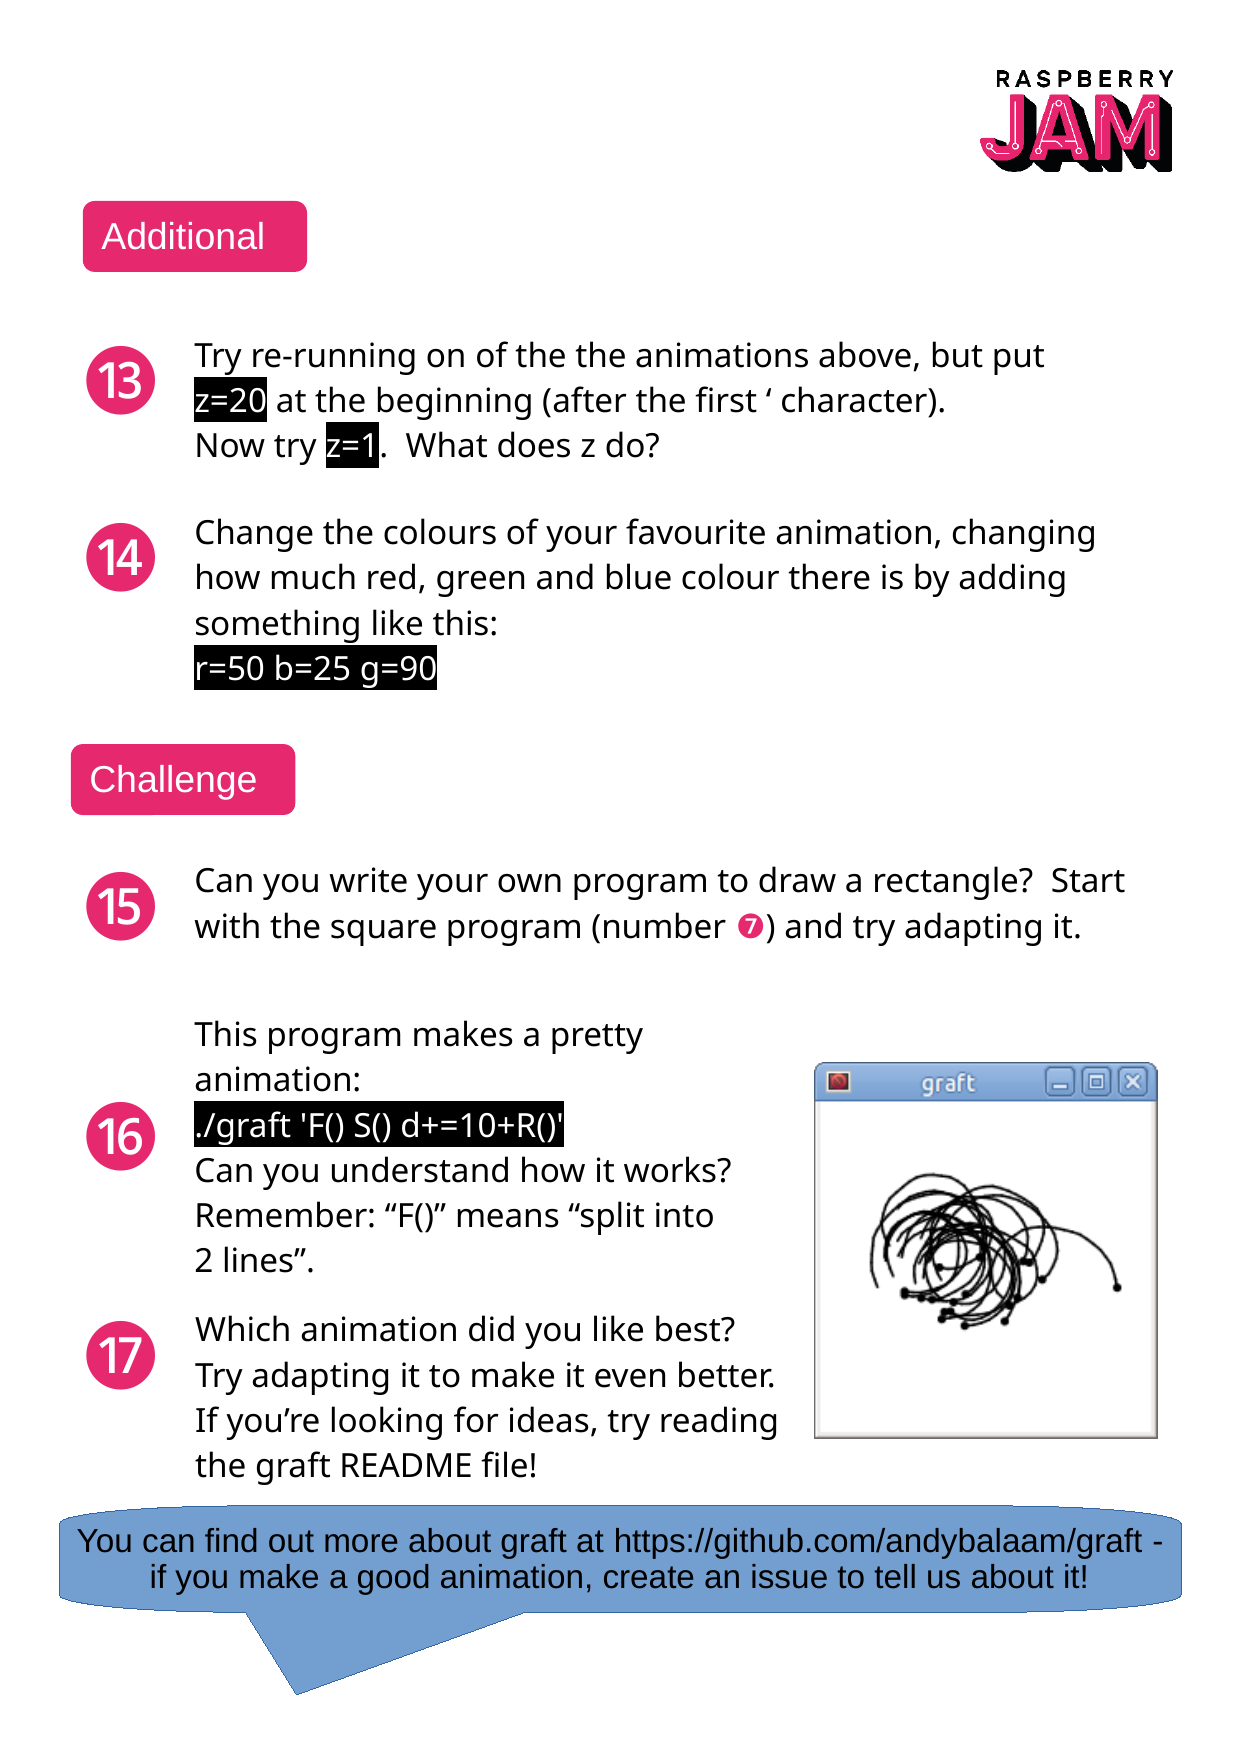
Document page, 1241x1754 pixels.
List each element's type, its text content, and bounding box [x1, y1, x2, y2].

text_box ⓭ [64, 279, 180, 457]
text_box ⓮ [64, 457, 180, 643]
text_box ⓰ [64, 1035, 179, 1222]
text_box Can you write your own program to draw a rectangle? Start with the square program (number ❼) and try adapting it. [179, 850, 1188, 999]
text_box Change the colours of your favourite animation, changing how much red, green and blue colour there is by adding something like this: r=50 b=25 g=90 [179, 501, 1188, 671]
text_box You can find out more about graft at https://github.com/andybalaam/graft - if you make a good animation, create an issue to tell us about it! [59, 1505, 1182, 1695]
text_box This program makes a pretty animation: ./graft 'F() S() d+=10+R()' Can you understand how it works? Remember: “F()” means “split into 2 lines”. [179, 1003, 804, 1250]
text_box ⓱ [64, 1254, 140, 1440]
text_box Try re-running on of the the animations above, but put z=20 at the beginning (after the first ‘ character). Now try z=1. What does z do? [179, 324, 1188, 473]
picture [980, 70, 1173, 172]
picture [814, 1062, 1158, 1439]
text_box Additional [82, 200, 308, 272]
text_box Which animation did you like best? Try adapting it to make it even better. If you’re looking for ideas, try reading the graft README file! [180, 1298, 804, 1469]
text_box ⓯ [64, 805, 180, 992]
text_box Challenge [70, 744, 296, 815]
